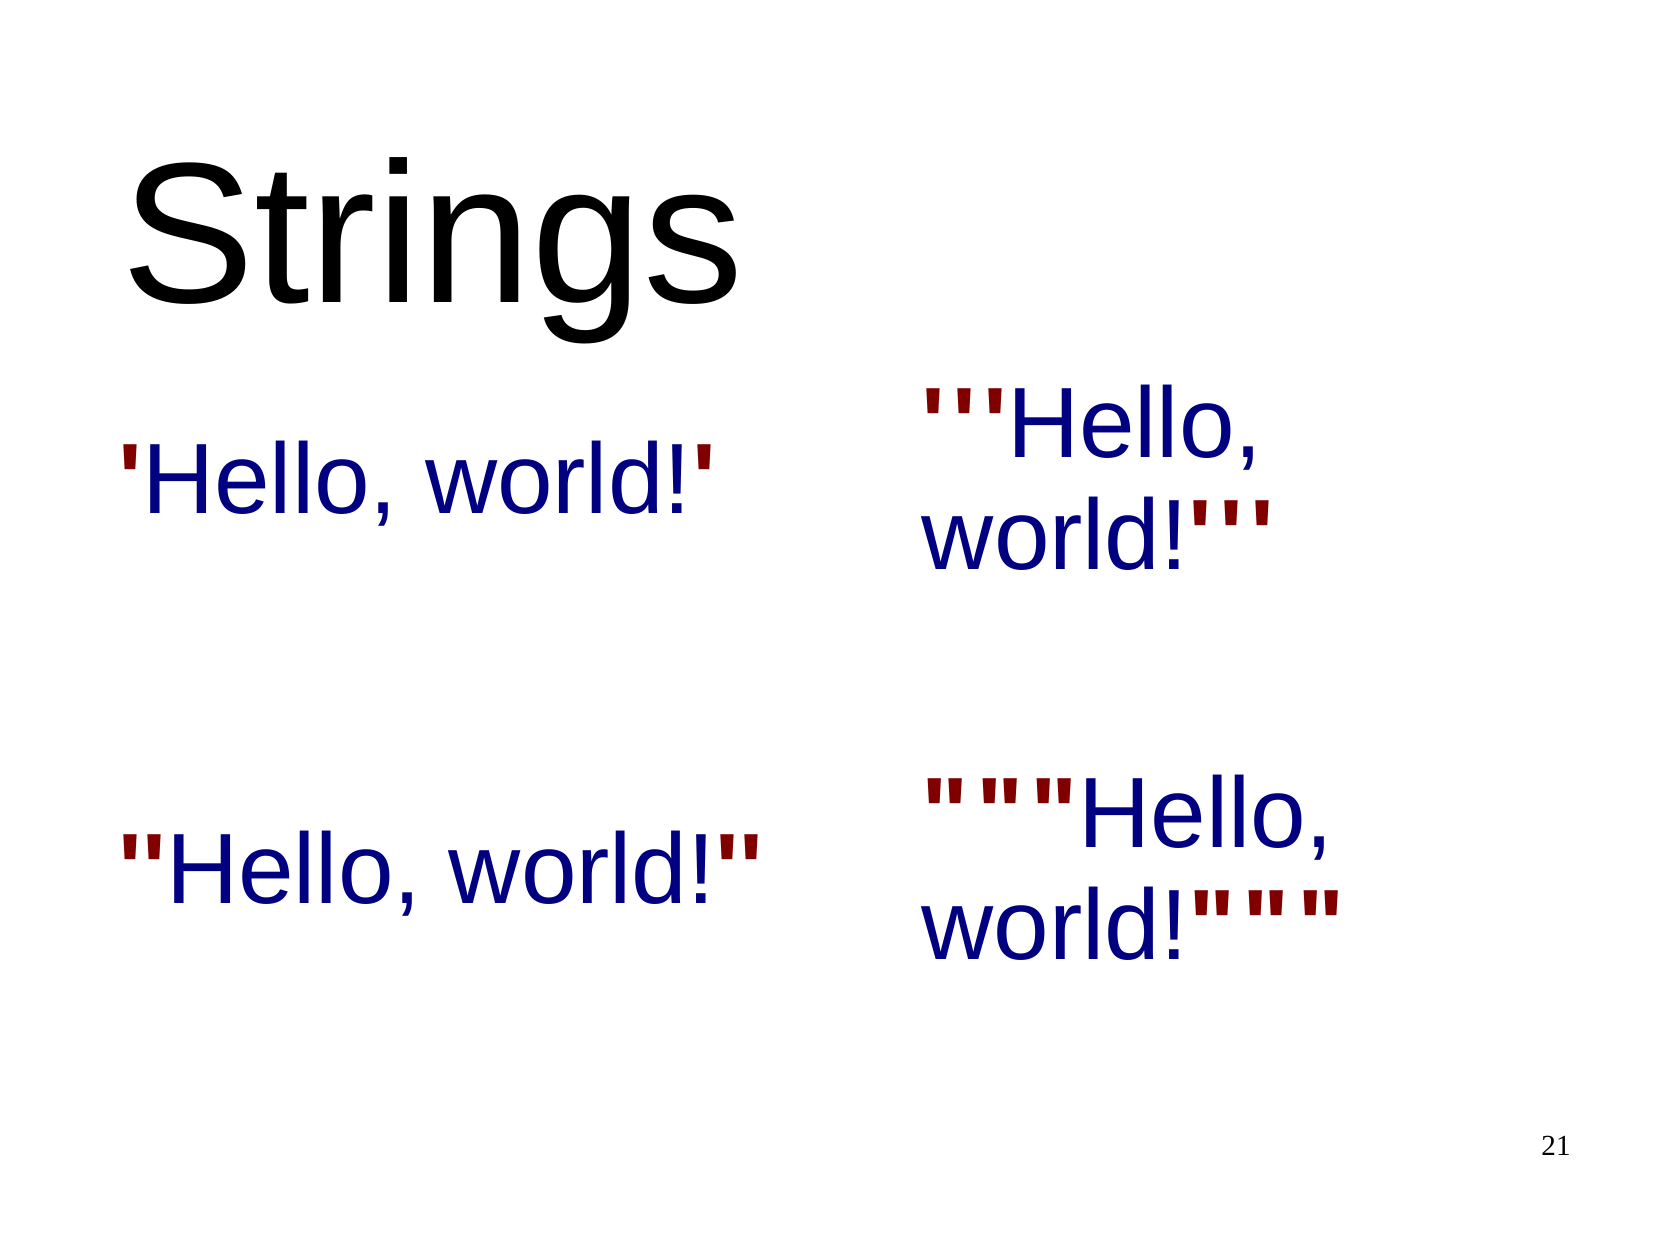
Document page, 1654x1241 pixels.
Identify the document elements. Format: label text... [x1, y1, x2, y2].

text_box 'Hello, world!' [115, 420, 719, 538]
text_box ''Hello, world!'' [115, 809, 767, 928]
text_box ' ' 'Hello, world!' ' ' [918, 364, 1277, 594]
text_box " " "Hello, world!" " " [918, 754, 1348, 984]
text_box Strings [118, 118, 747, 348]
